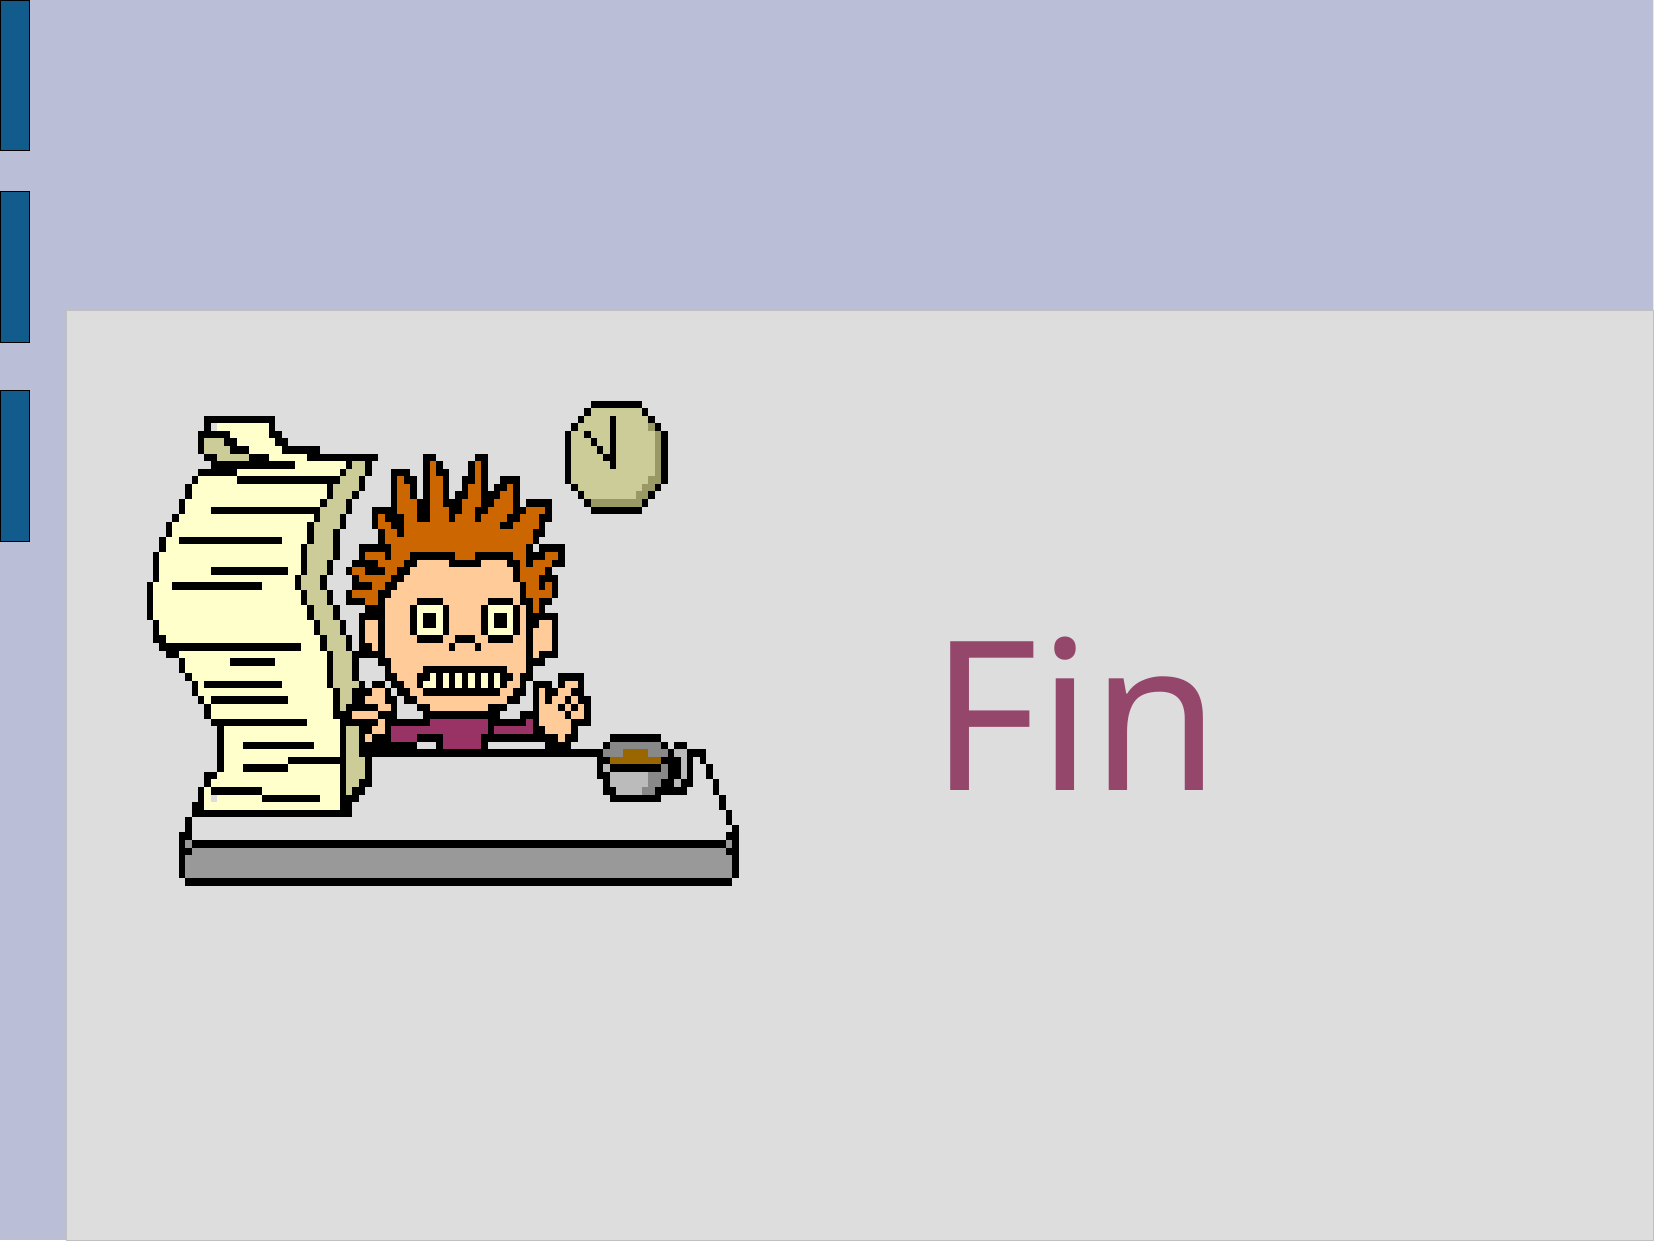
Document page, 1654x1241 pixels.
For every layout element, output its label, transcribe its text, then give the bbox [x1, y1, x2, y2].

picture [147, 401, 739, 886]
text_box Fin [915, 561, 1477, 867]
